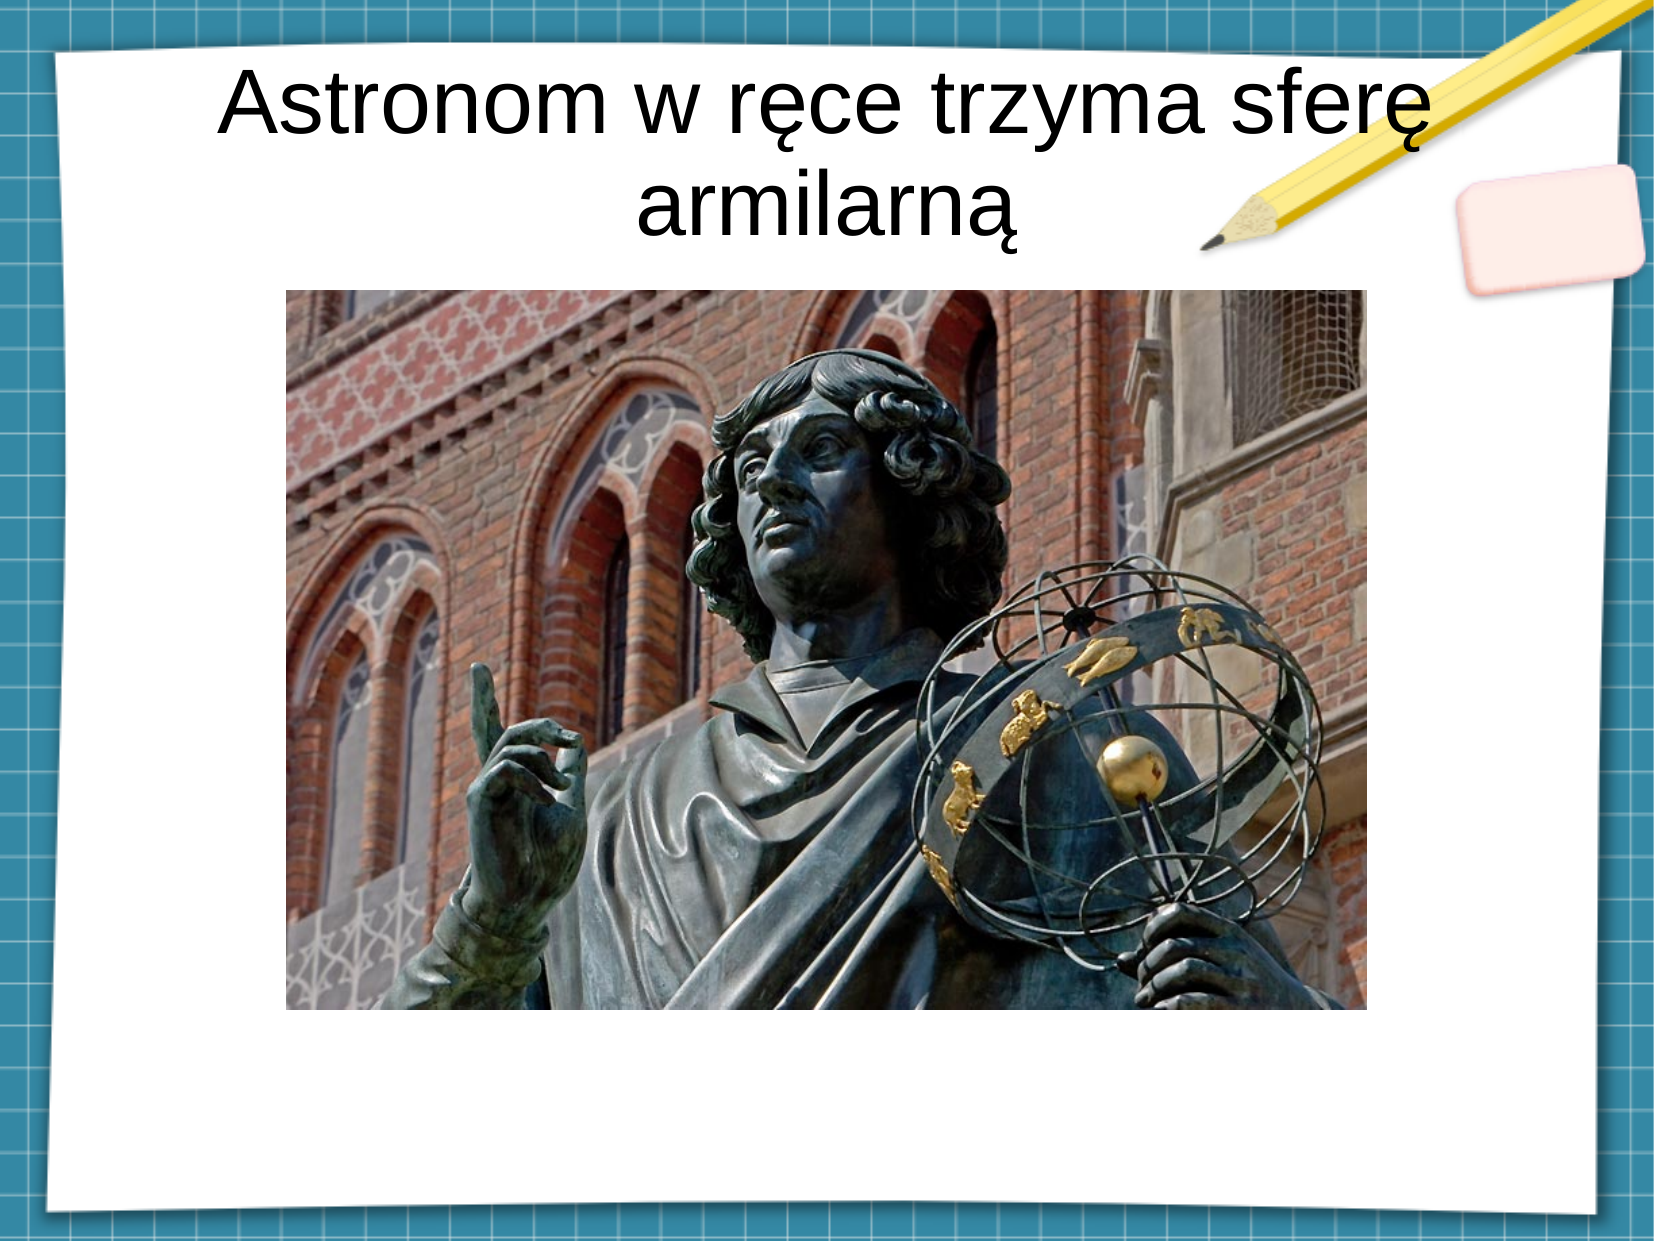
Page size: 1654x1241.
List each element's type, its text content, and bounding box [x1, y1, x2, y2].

title Astronom w ręce trzyma sferę armilarną [82, 49, 1571, 257]
picture [0, 0, 1654, 1241]
